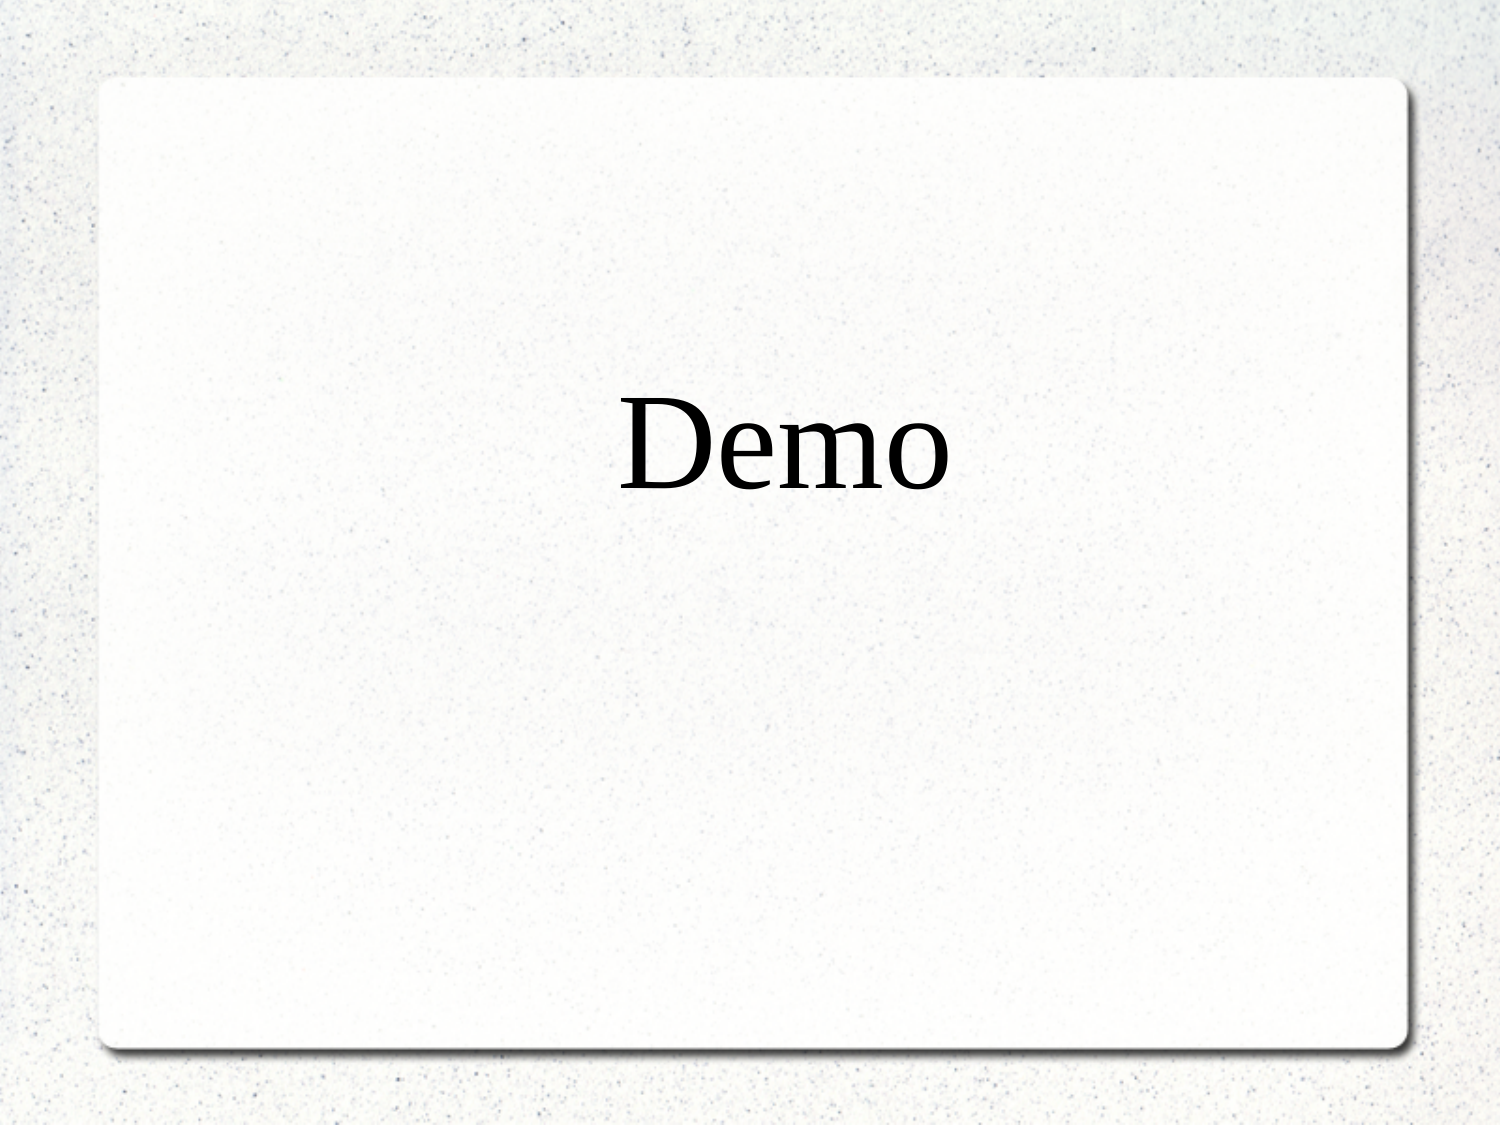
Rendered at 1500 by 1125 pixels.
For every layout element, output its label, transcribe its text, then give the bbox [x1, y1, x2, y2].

list Demo [75, 262, 1426, 1020]
picture [0, 0, 1500, 1125]
